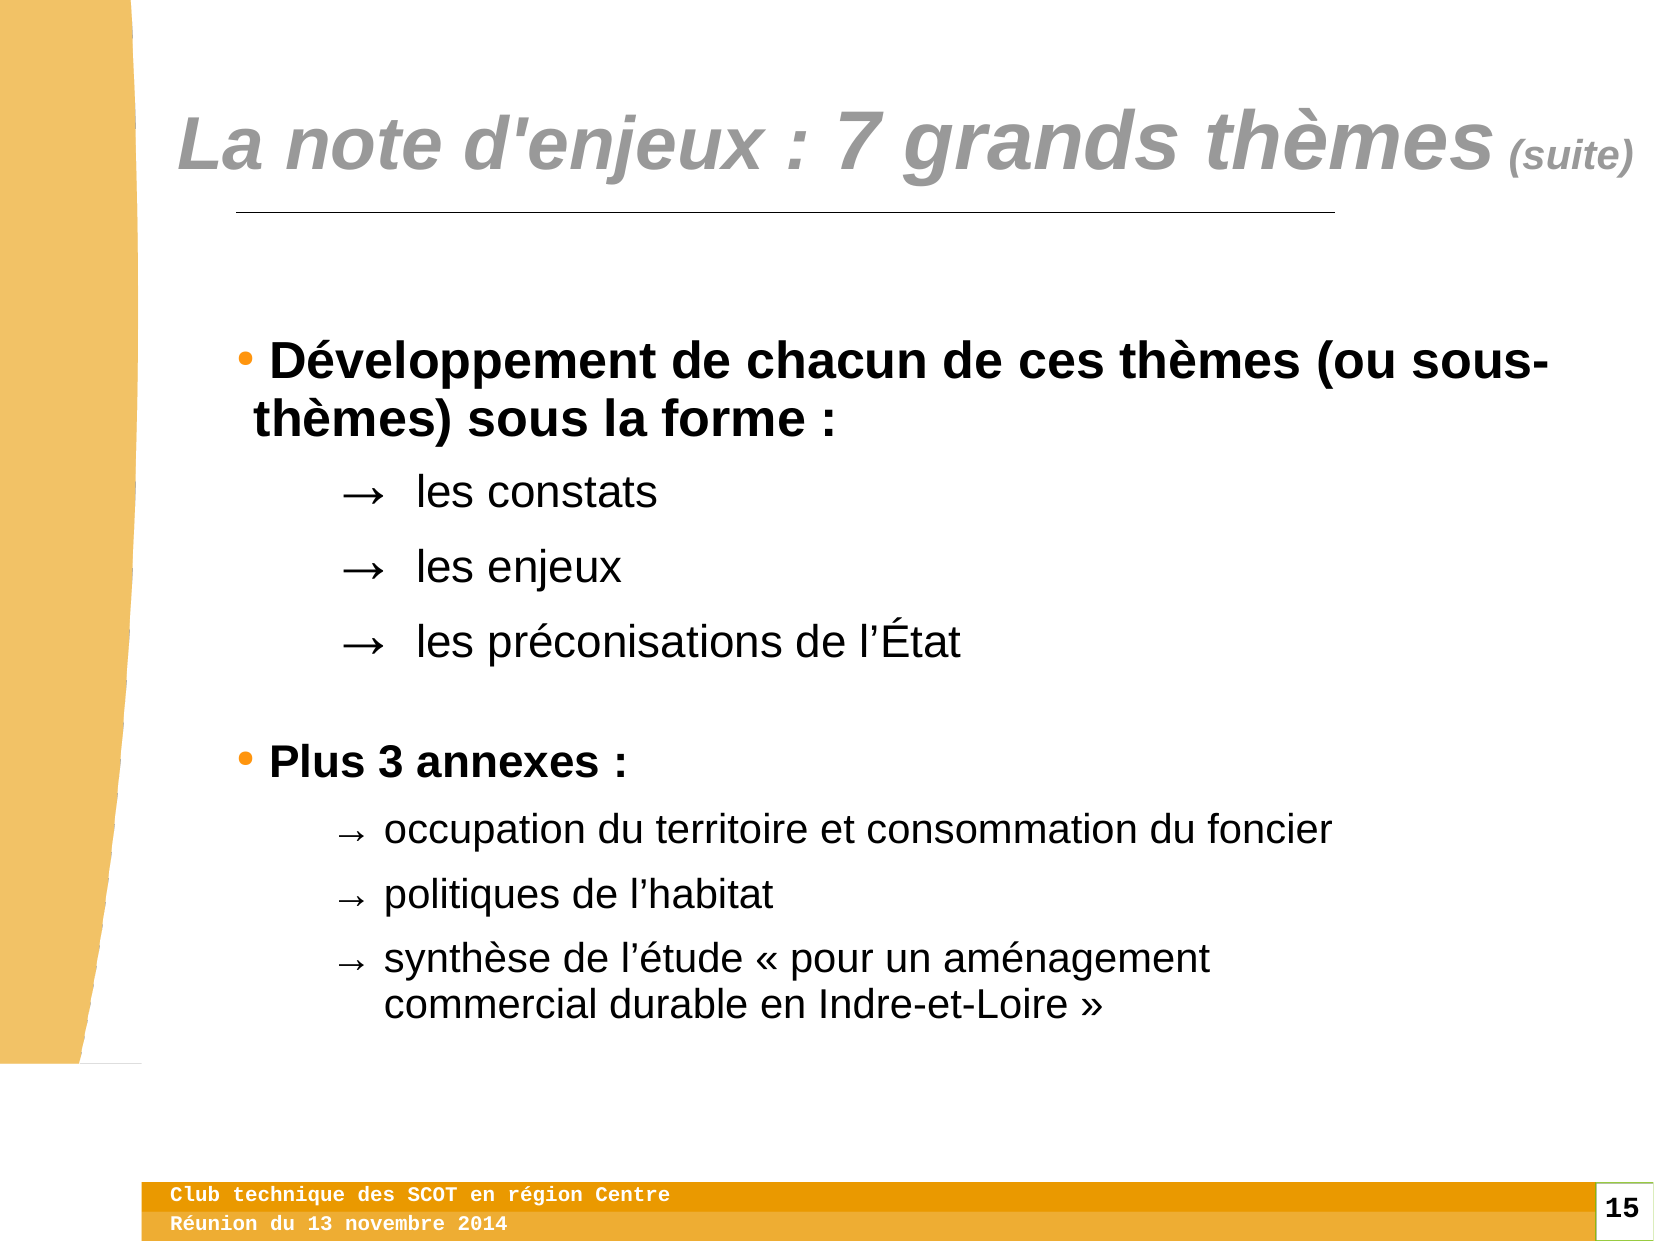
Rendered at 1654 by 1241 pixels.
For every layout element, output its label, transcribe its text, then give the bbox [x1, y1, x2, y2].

picture [0, 0, 1654, 1241]
list Développement de chacun de ces thèmes (ou sous-thèmes) sous la forme : → les constats → les enjeux → les préconisations de l’État Plus 3 annexes : → occupation du territoire et consommation du foncier → politiques de l’habitat → synthèse de l’étude « pour un aménagement commercial durable en Indre-et-Loire » [236, 218, 1565, 1042]
title La note d'enjeux : 7 grands thèmes (suite) [177, 69, 1654, 218]
